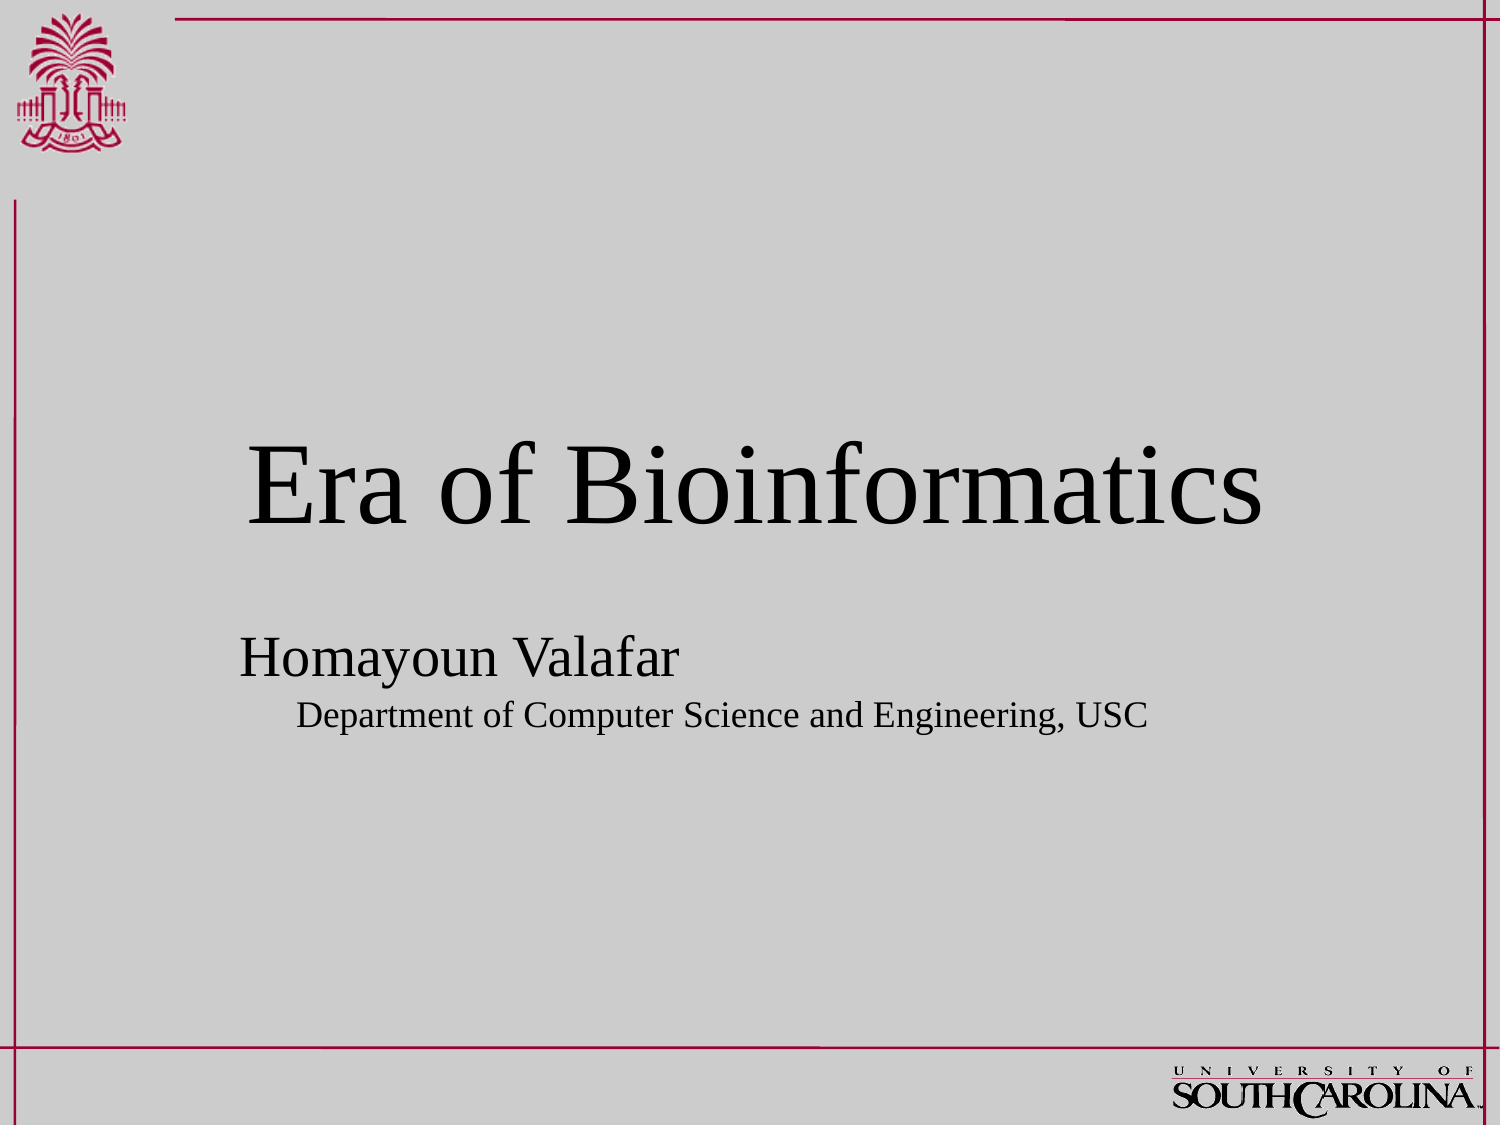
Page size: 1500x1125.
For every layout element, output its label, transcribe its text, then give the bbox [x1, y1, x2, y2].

title Era of Bioinformatics [200, 162, 1313, 558]
subtitle Homayoun Valafar Department of Computer Science and Engineering, USC [225, 612, 1276, 920]
picture [1162, 1050, 1483, 1125]
picture [12, 12, 131, 155]
